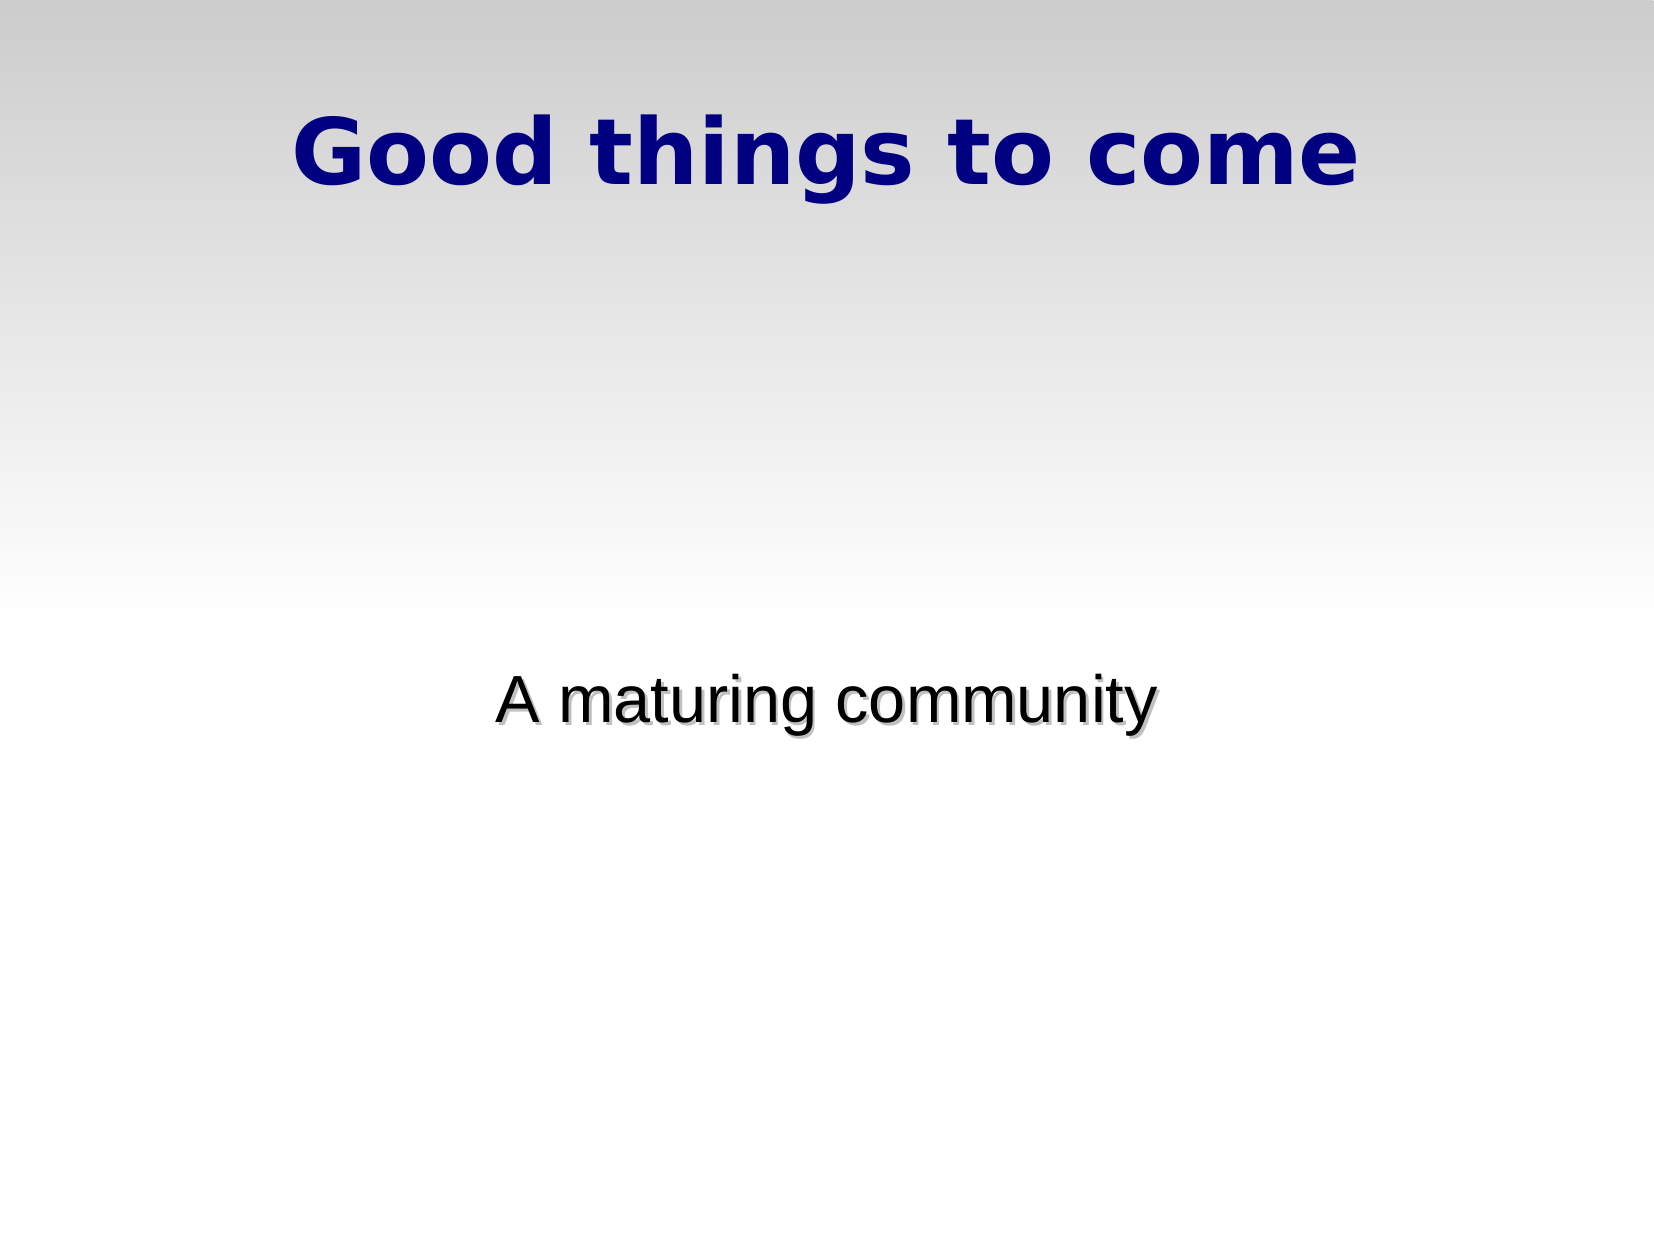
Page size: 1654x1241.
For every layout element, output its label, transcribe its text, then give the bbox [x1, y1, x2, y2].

subtitle A maturing community [82, 290, 1571, 1109]
title Good things to come [82, 49, 1571, 257]
